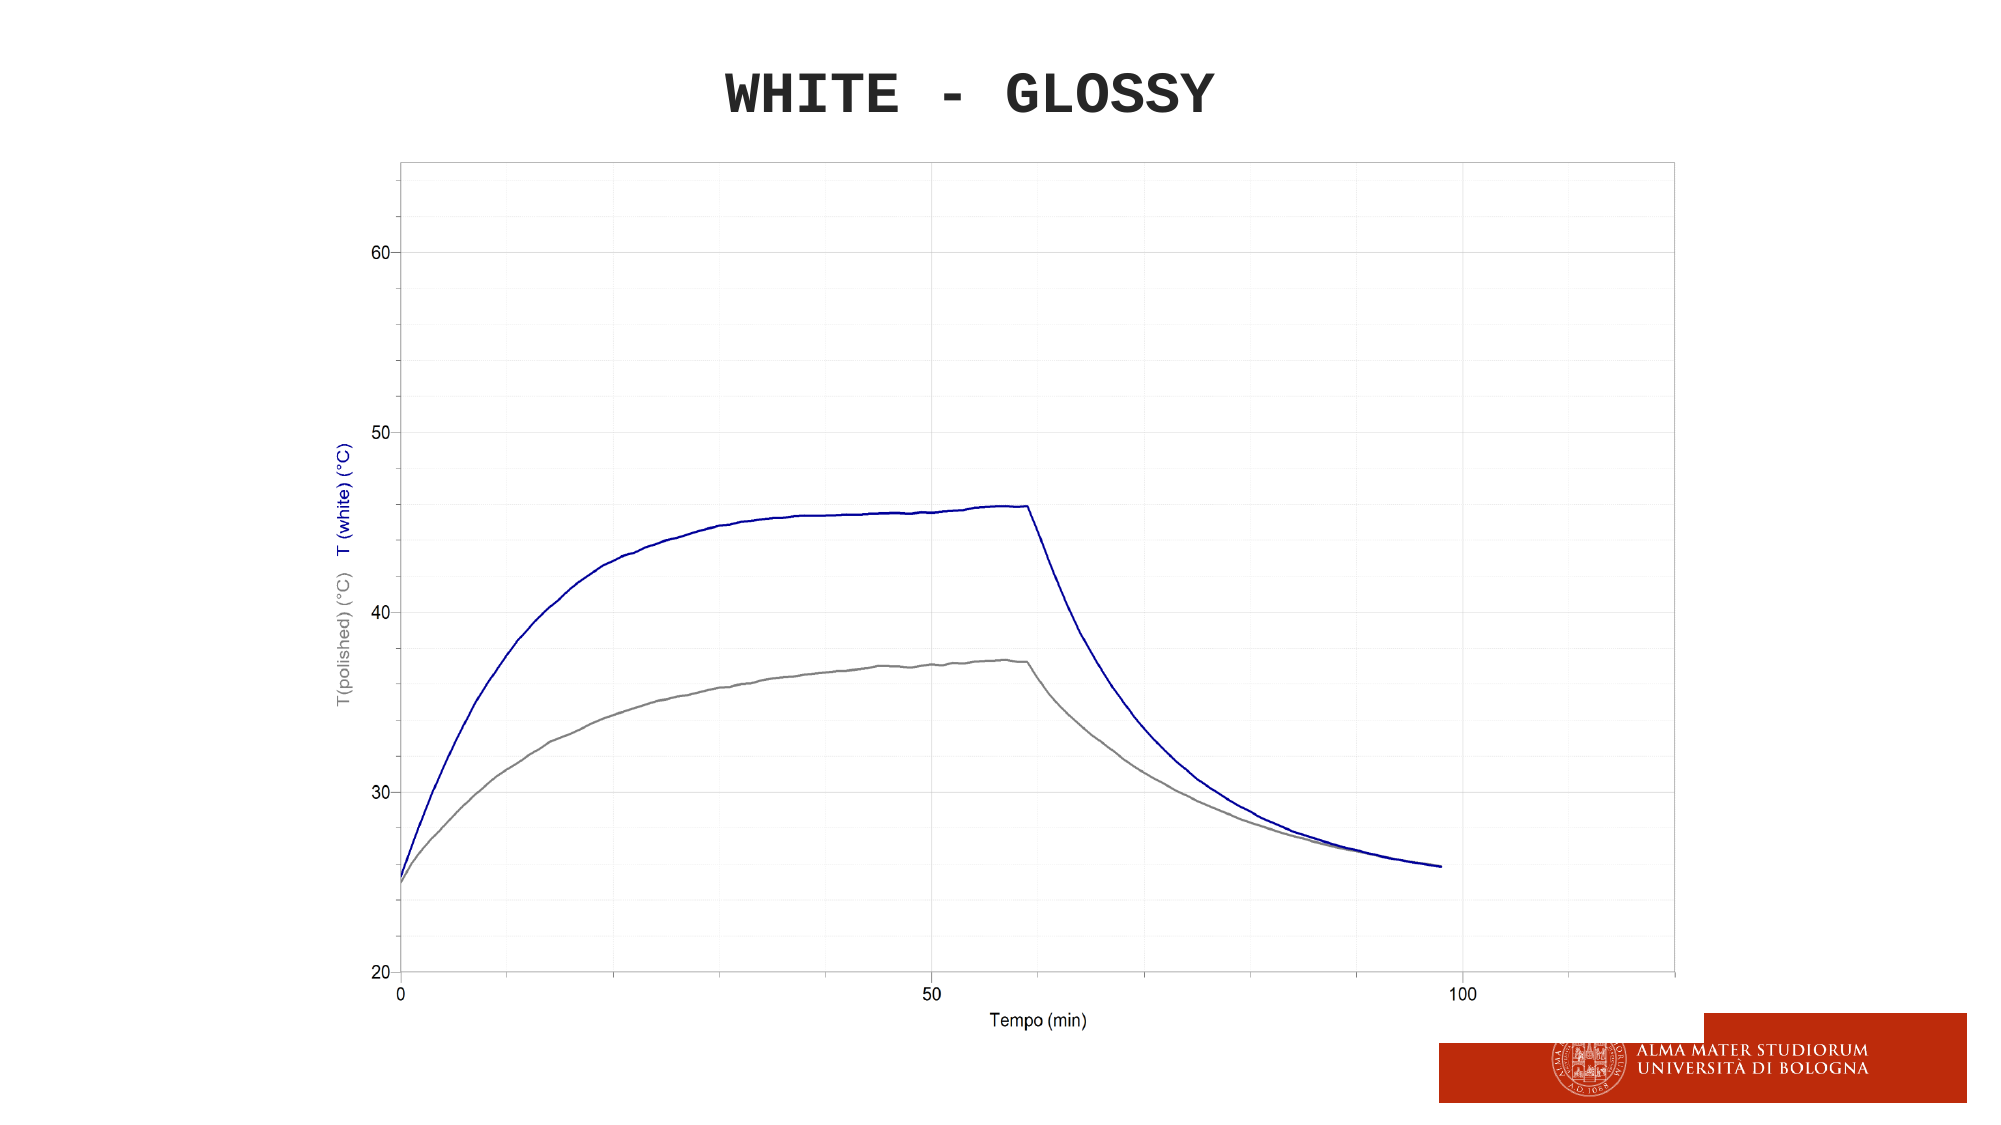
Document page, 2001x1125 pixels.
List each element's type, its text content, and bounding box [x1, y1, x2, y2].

text_box WHITE - GLOSSY [683, 46, 1258, 134]
picture [320, 140, 1704, 1043]
